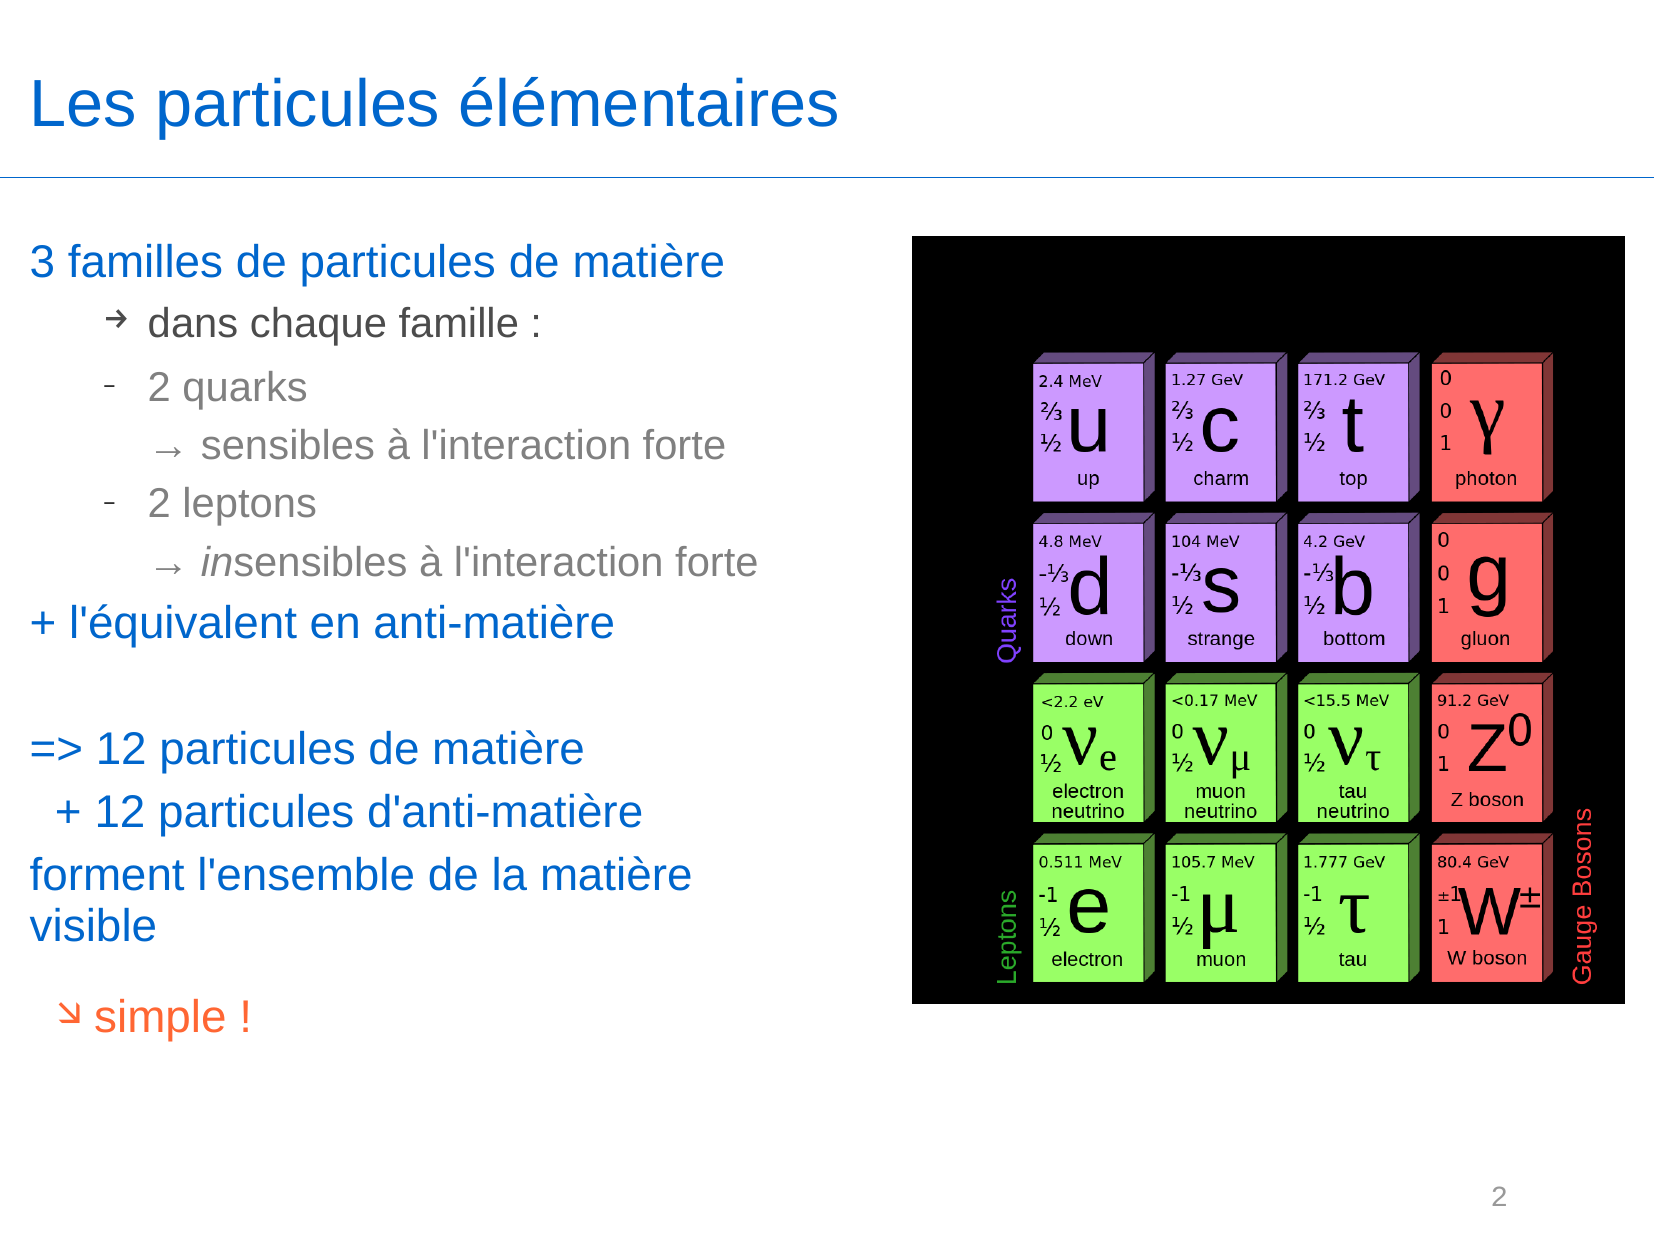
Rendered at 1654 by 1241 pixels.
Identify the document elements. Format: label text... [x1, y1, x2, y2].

title Les particules élémentaires [29, 29, 1625, 178]
list 3 familles de particules de matière dans chaque famille : 2 quarks → sensibles à l'interaction forte 2 leptons → insensibles à l'interaction forte + l'équivalent en anti-matière => 12 particules de matière + 12 particules d'anti-matière forment l'ensemble de la matière visible [29, 236, 808, 1055]
text_box simple ! [41, 983, 823, 1051]
picture [912, 236, 1625, 1004]
